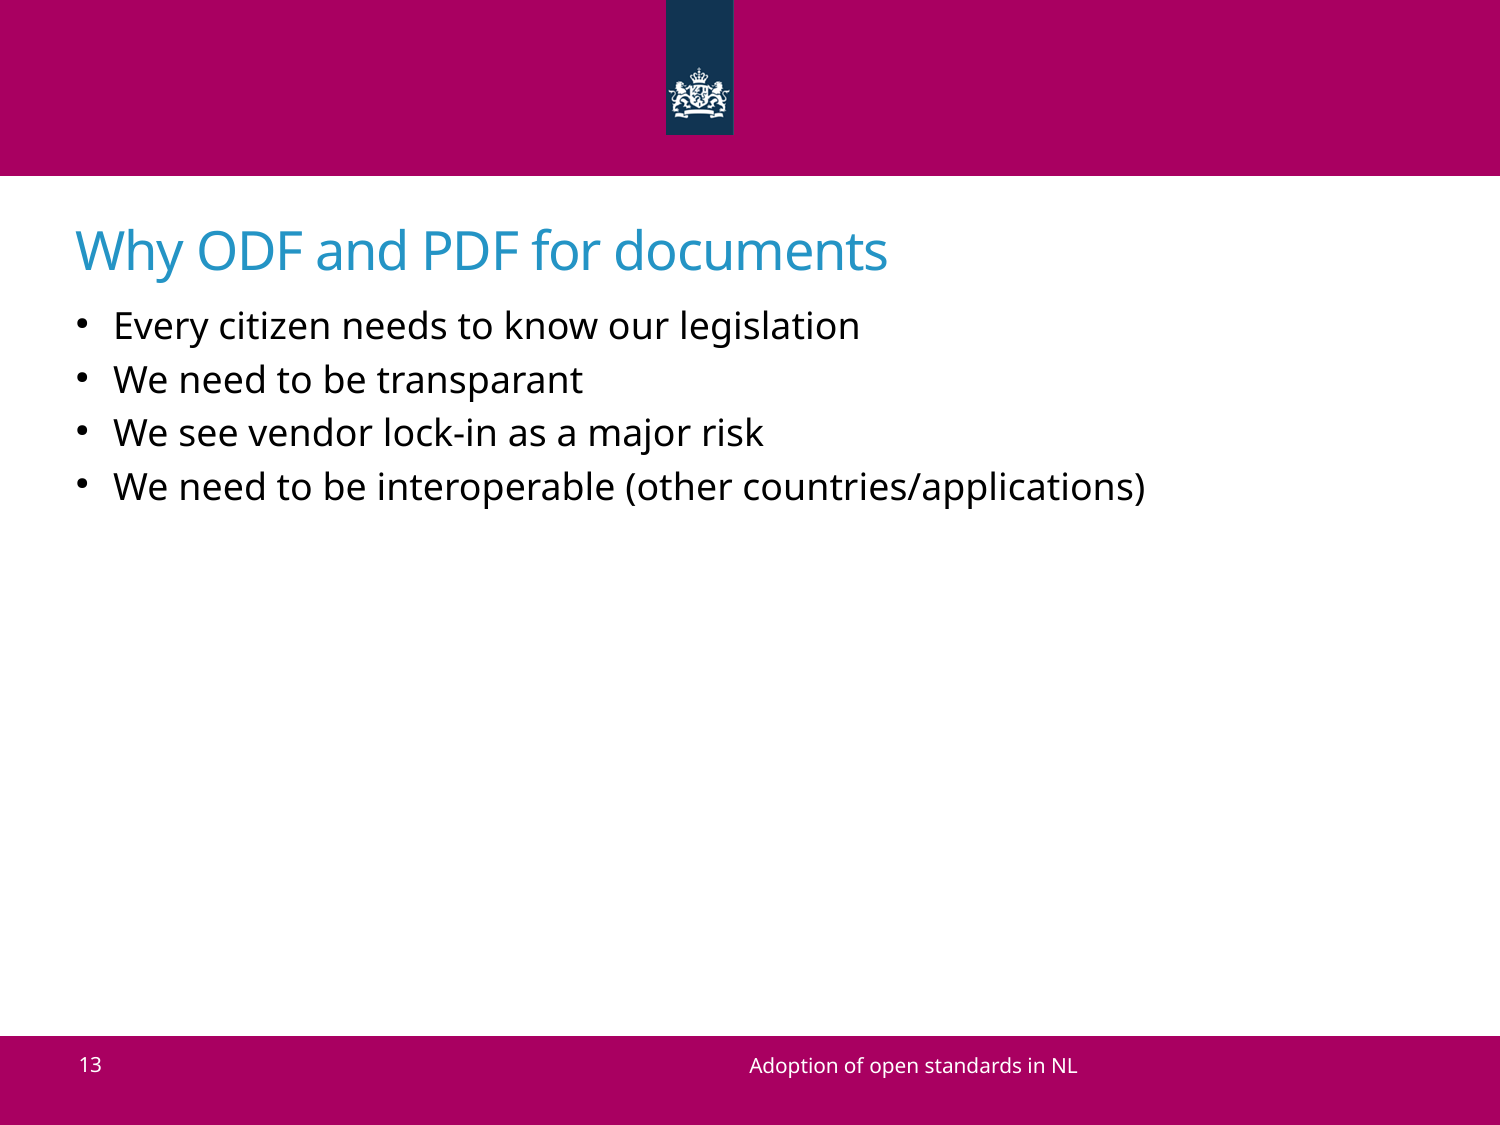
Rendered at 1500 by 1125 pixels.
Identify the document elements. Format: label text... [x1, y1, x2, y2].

title Why ODF and PDF for documents [60, 202, 1348, 295]
text_box Adoption of open standards in NL [734, 1044, 1418, 1092]
list Every citizen needs to know our legislation We need to be transparant We see vendor lock-in as a major risk We need to be interoperable (other countries/applications) [60, 295, 1350, 997]
text_box <number> [63, 1043, 181, 1104]
picture [666, 0, 734, 135]
